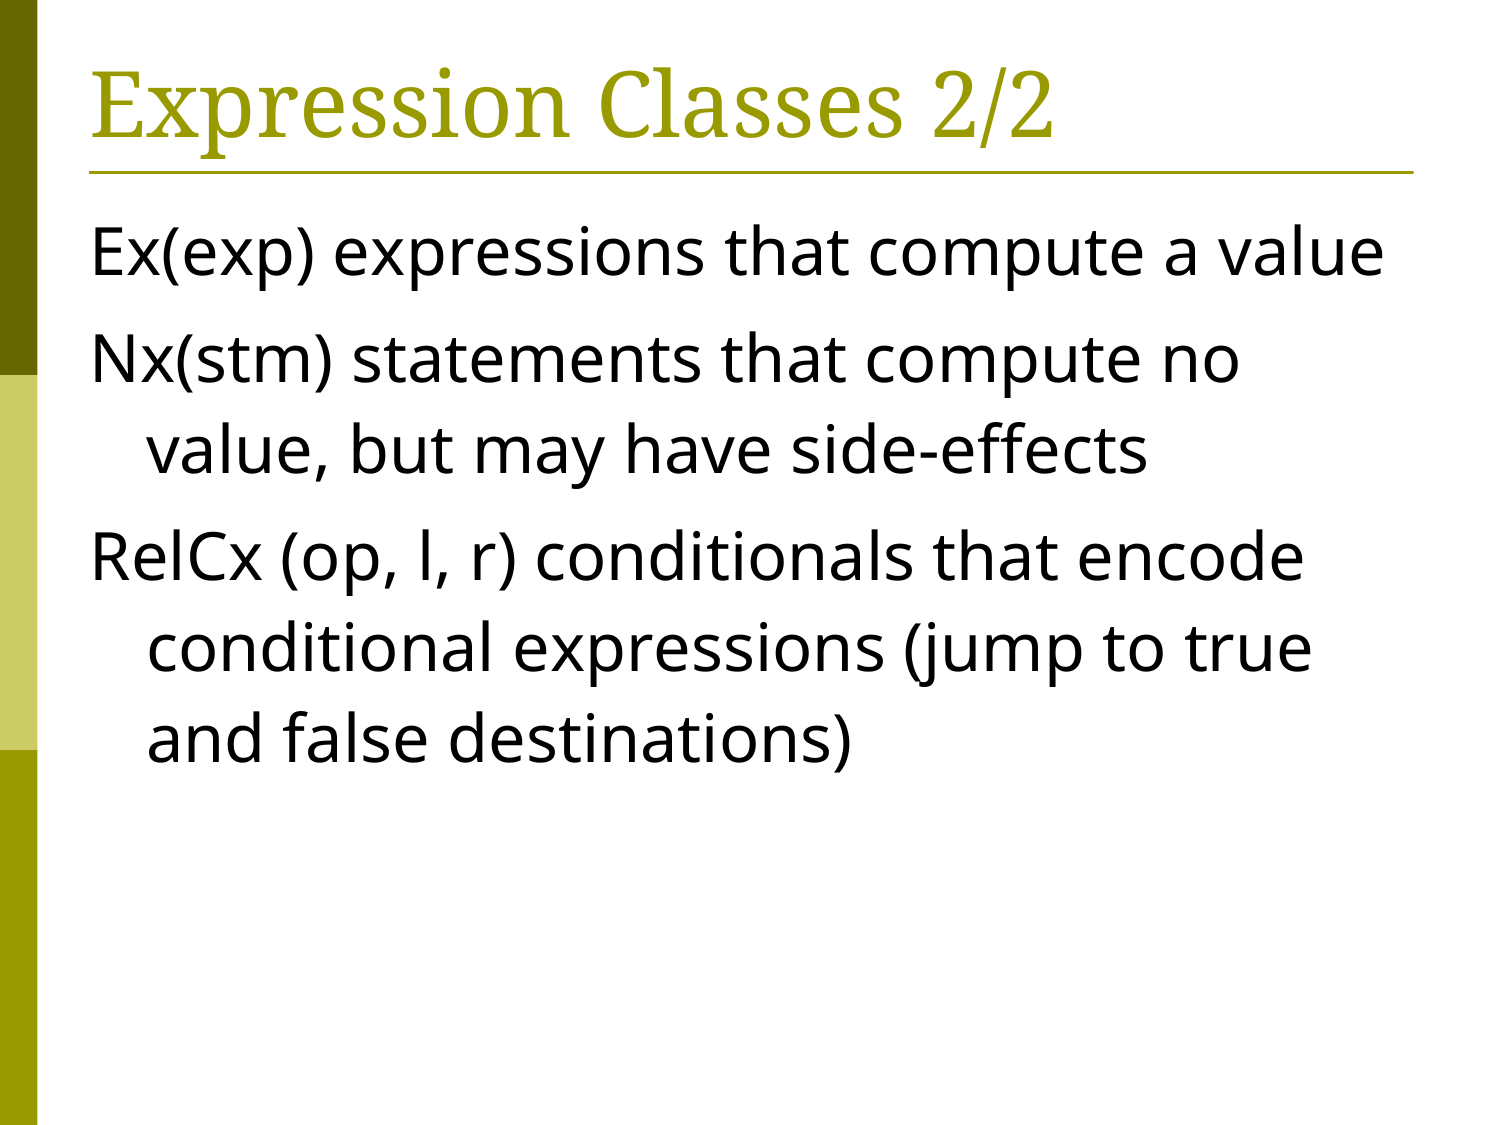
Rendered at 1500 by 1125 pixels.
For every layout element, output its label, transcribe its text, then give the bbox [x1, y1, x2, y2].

list Ex(exp) expressions that compute a value Nx(stm) statements that compute no value, but may have side-effects RelCx (op, l, r) conditionals that encode conditional expressions (jump to true and false destinations) [75, 196, 1426, 1006]
title Expression Classes 2/2 [75, 45, 1426, 173]
